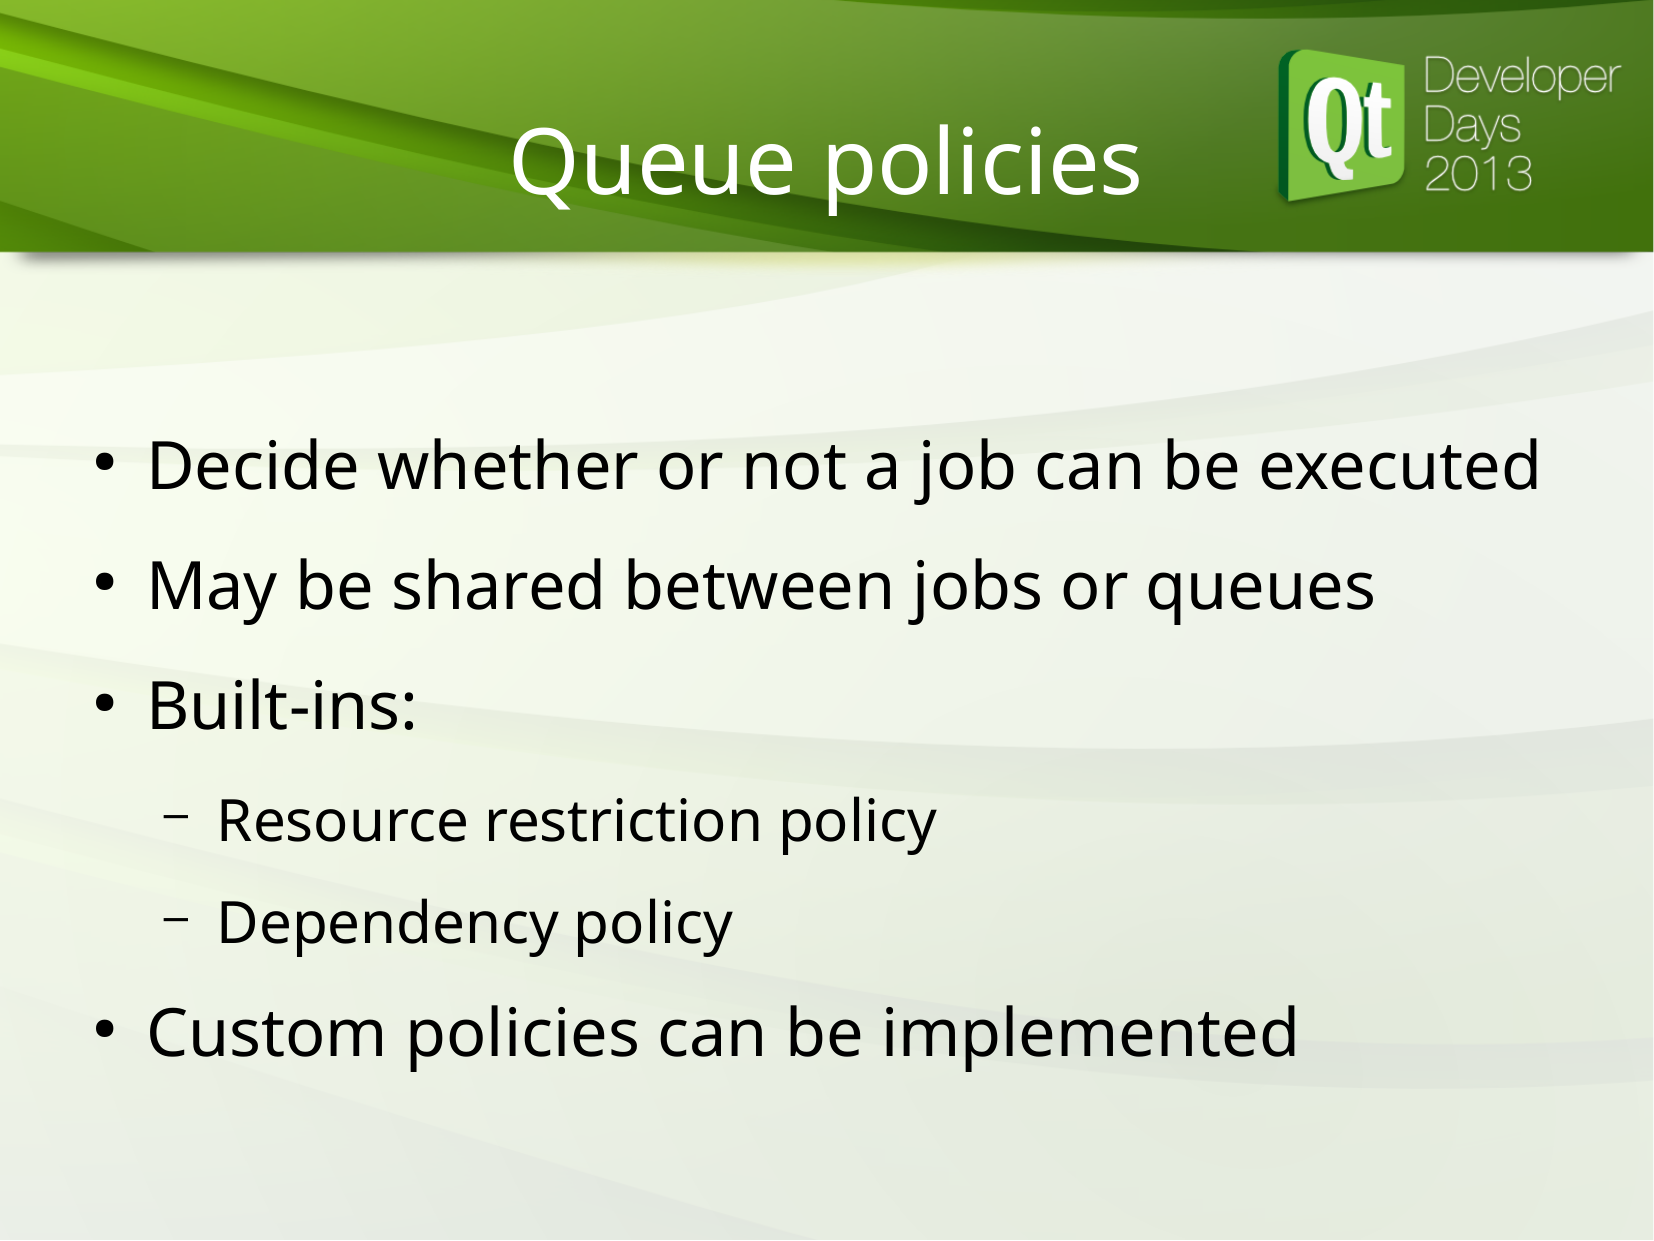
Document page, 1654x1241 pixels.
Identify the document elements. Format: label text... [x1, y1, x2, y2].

picture [0, 0, 1654, 1240]
list Decide whether or not a job can be executed May be shared between jobs or queues Built-ins: Resource restriction policy Dependency policy Custom policies can be implemented [75, 297, 1576, 1201]
title Queue policies [82, 55, 1571, 263]
